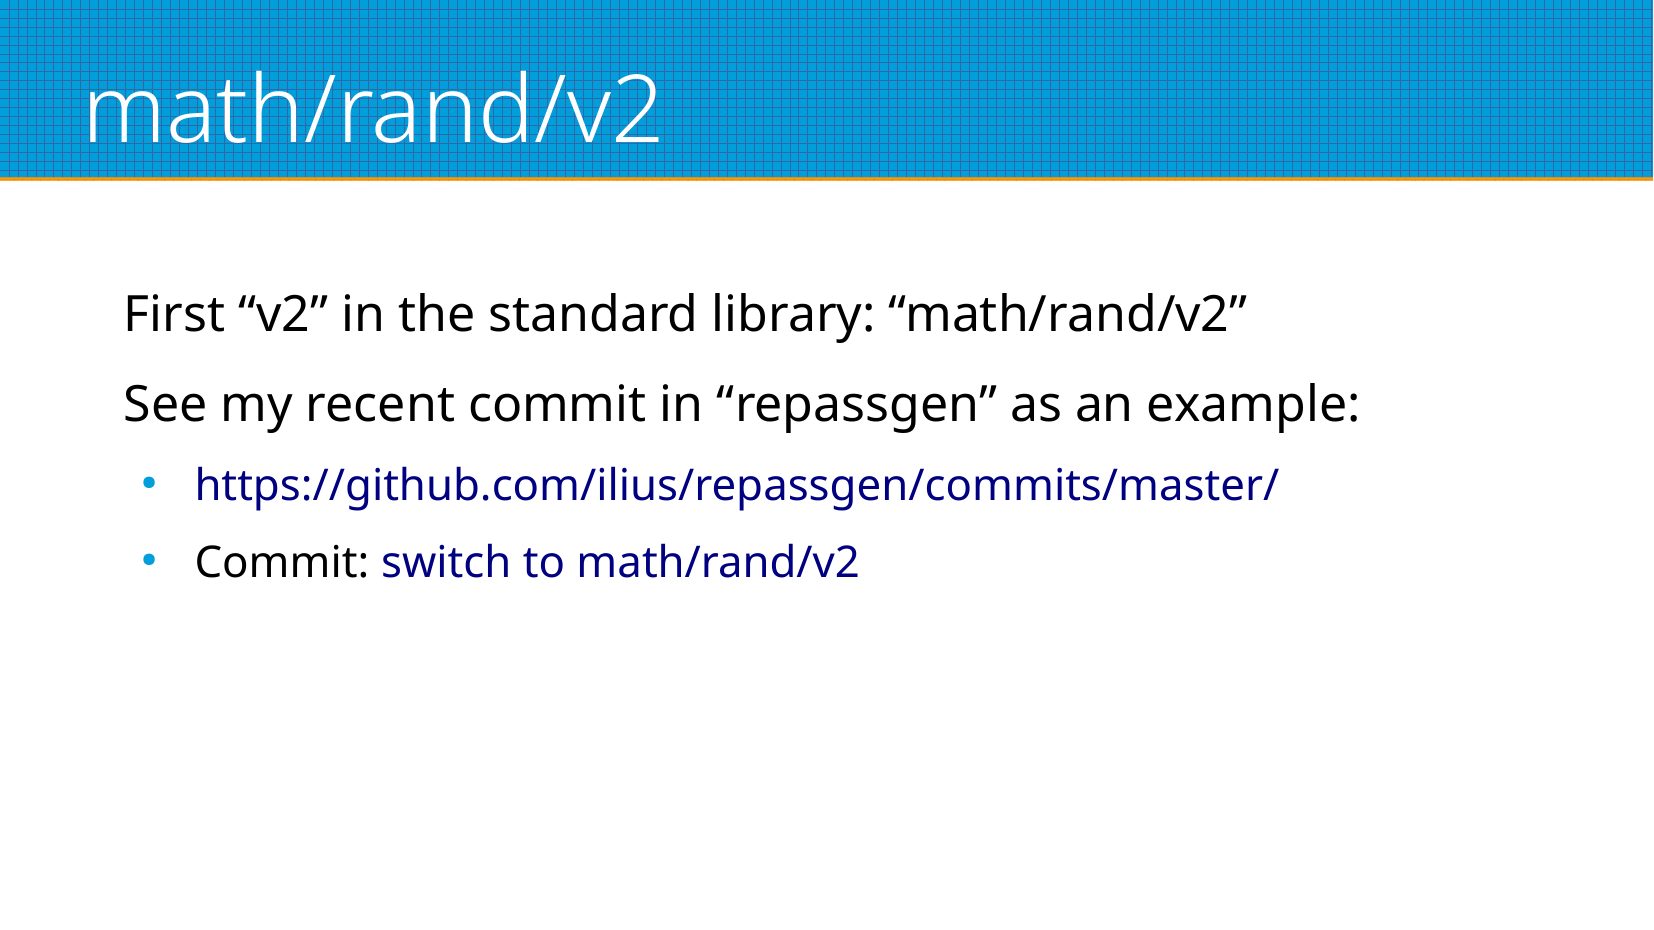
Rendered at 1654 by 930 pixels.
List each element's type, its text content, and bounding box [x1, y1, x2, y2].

list First “v2” in the standard library: “math/rand/v2” See my recent commit in “repassgen” as an example: https://github.com/ilius/repassgen/commits/master/ Commit: switch to math/rand/v2 [52, 278, 1633, 818]
title math/rand/v2 [82, 14, 1571, 171]
